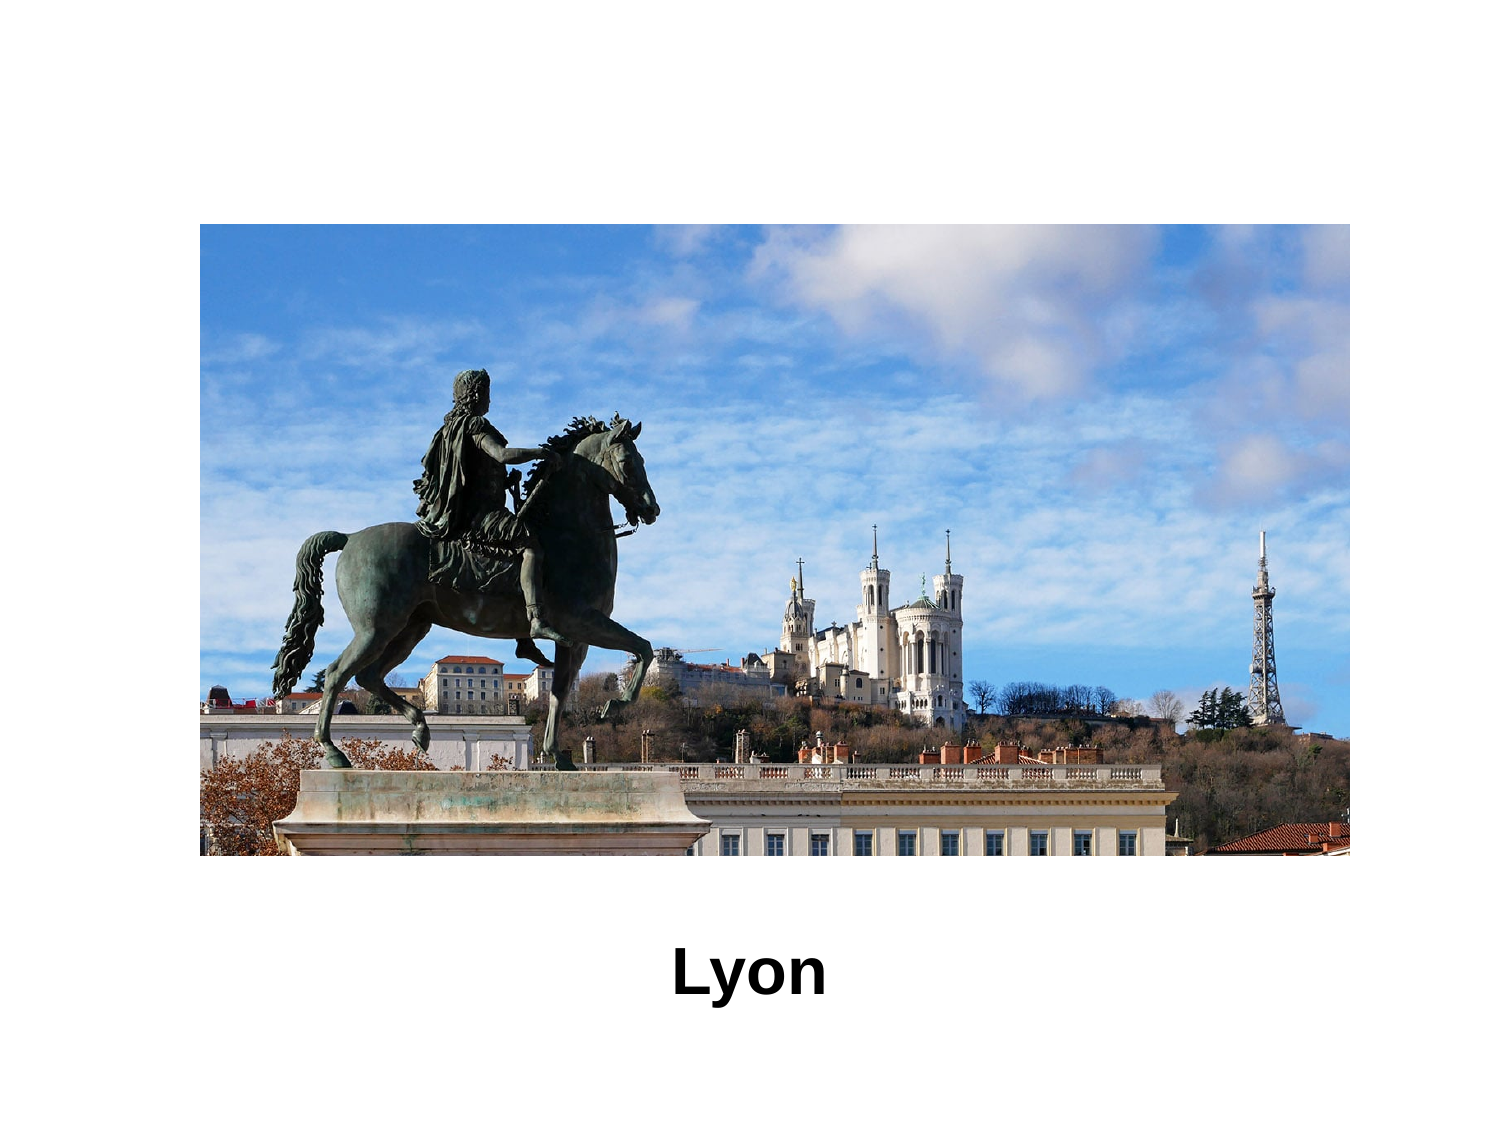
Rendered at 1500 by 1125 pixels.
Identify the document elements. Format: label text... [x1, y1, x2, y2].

picture [200, 224, 1350, 857]
text_box Lyon [0, 926, 1500, 1040]
